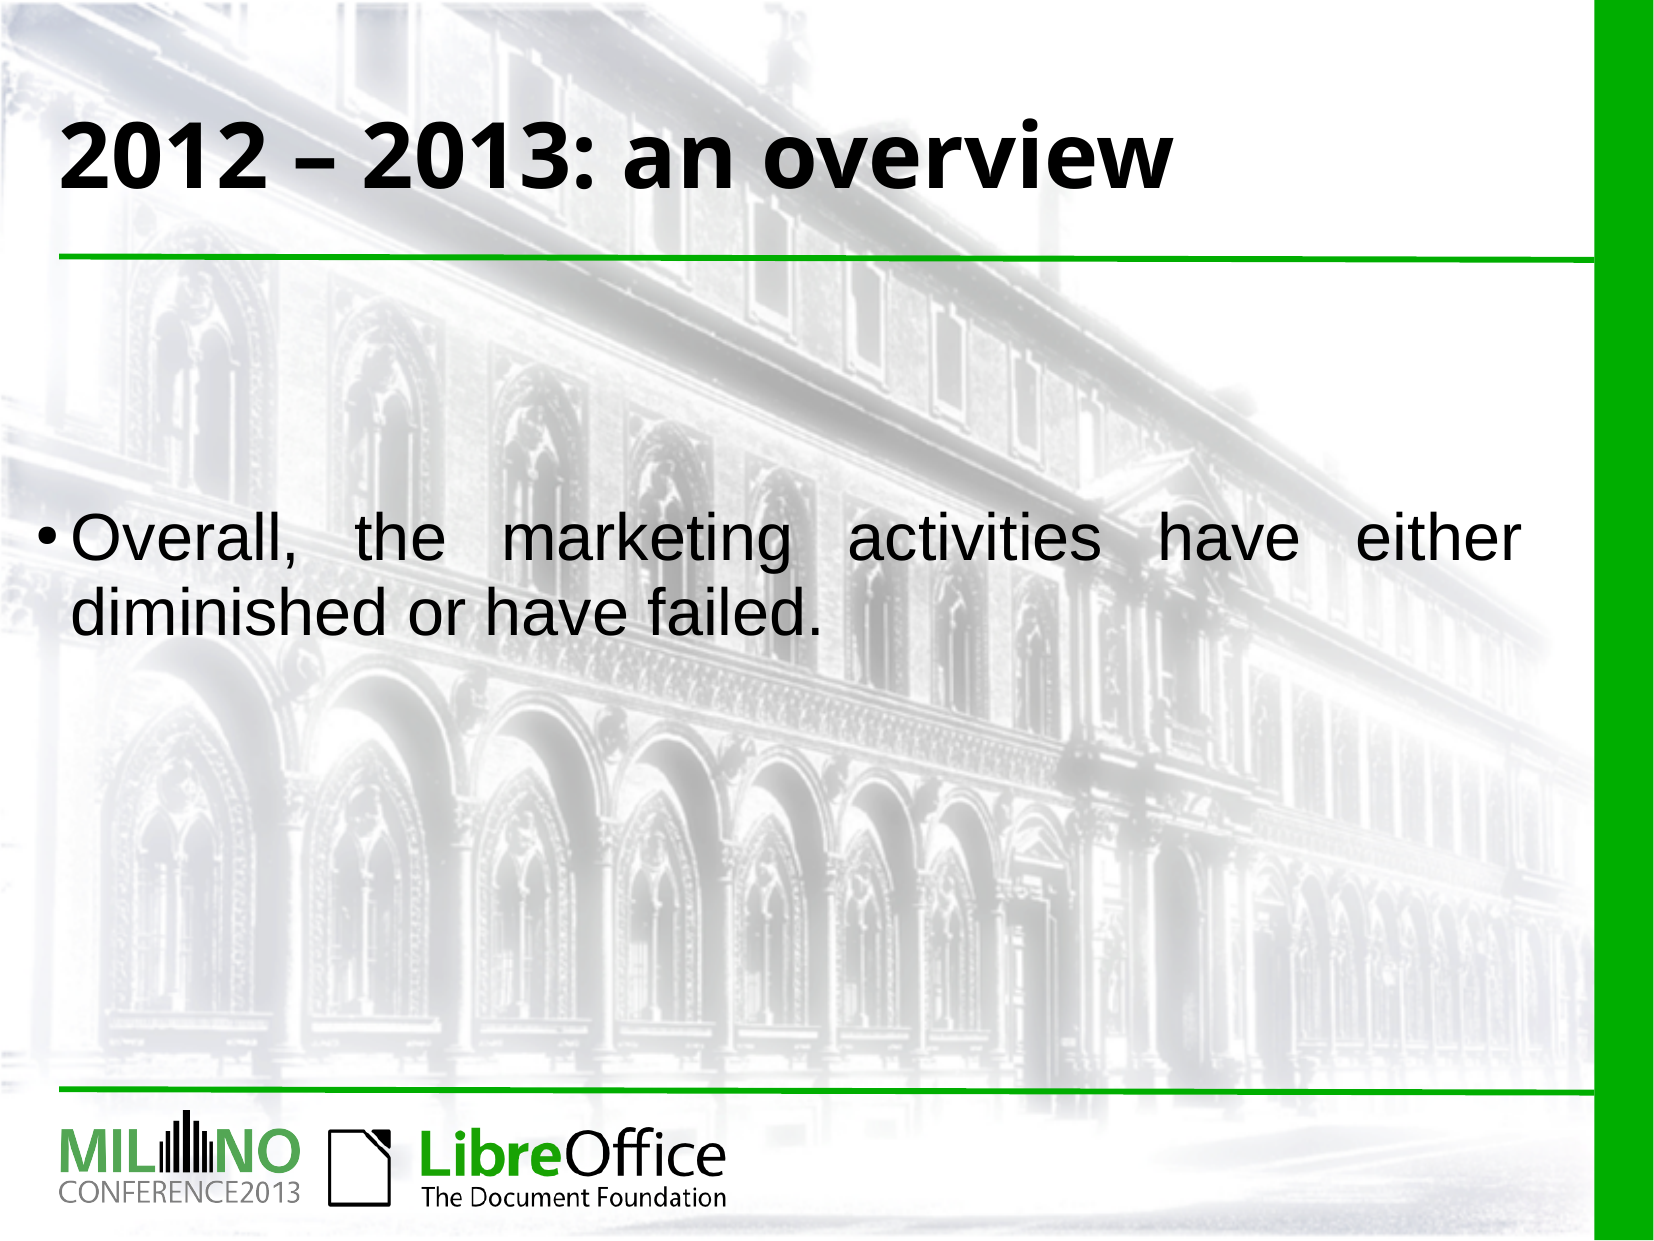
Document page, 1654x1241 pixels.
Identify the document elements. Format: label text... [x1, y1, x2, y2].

picture [0, 1, 1594, 1241]
subtitle Overall, the marketing activities have either diminished or have failed. [35, 290, 1524, 1010]
title 2012 – 2013: an overview [59, 49, 1548, 257]
